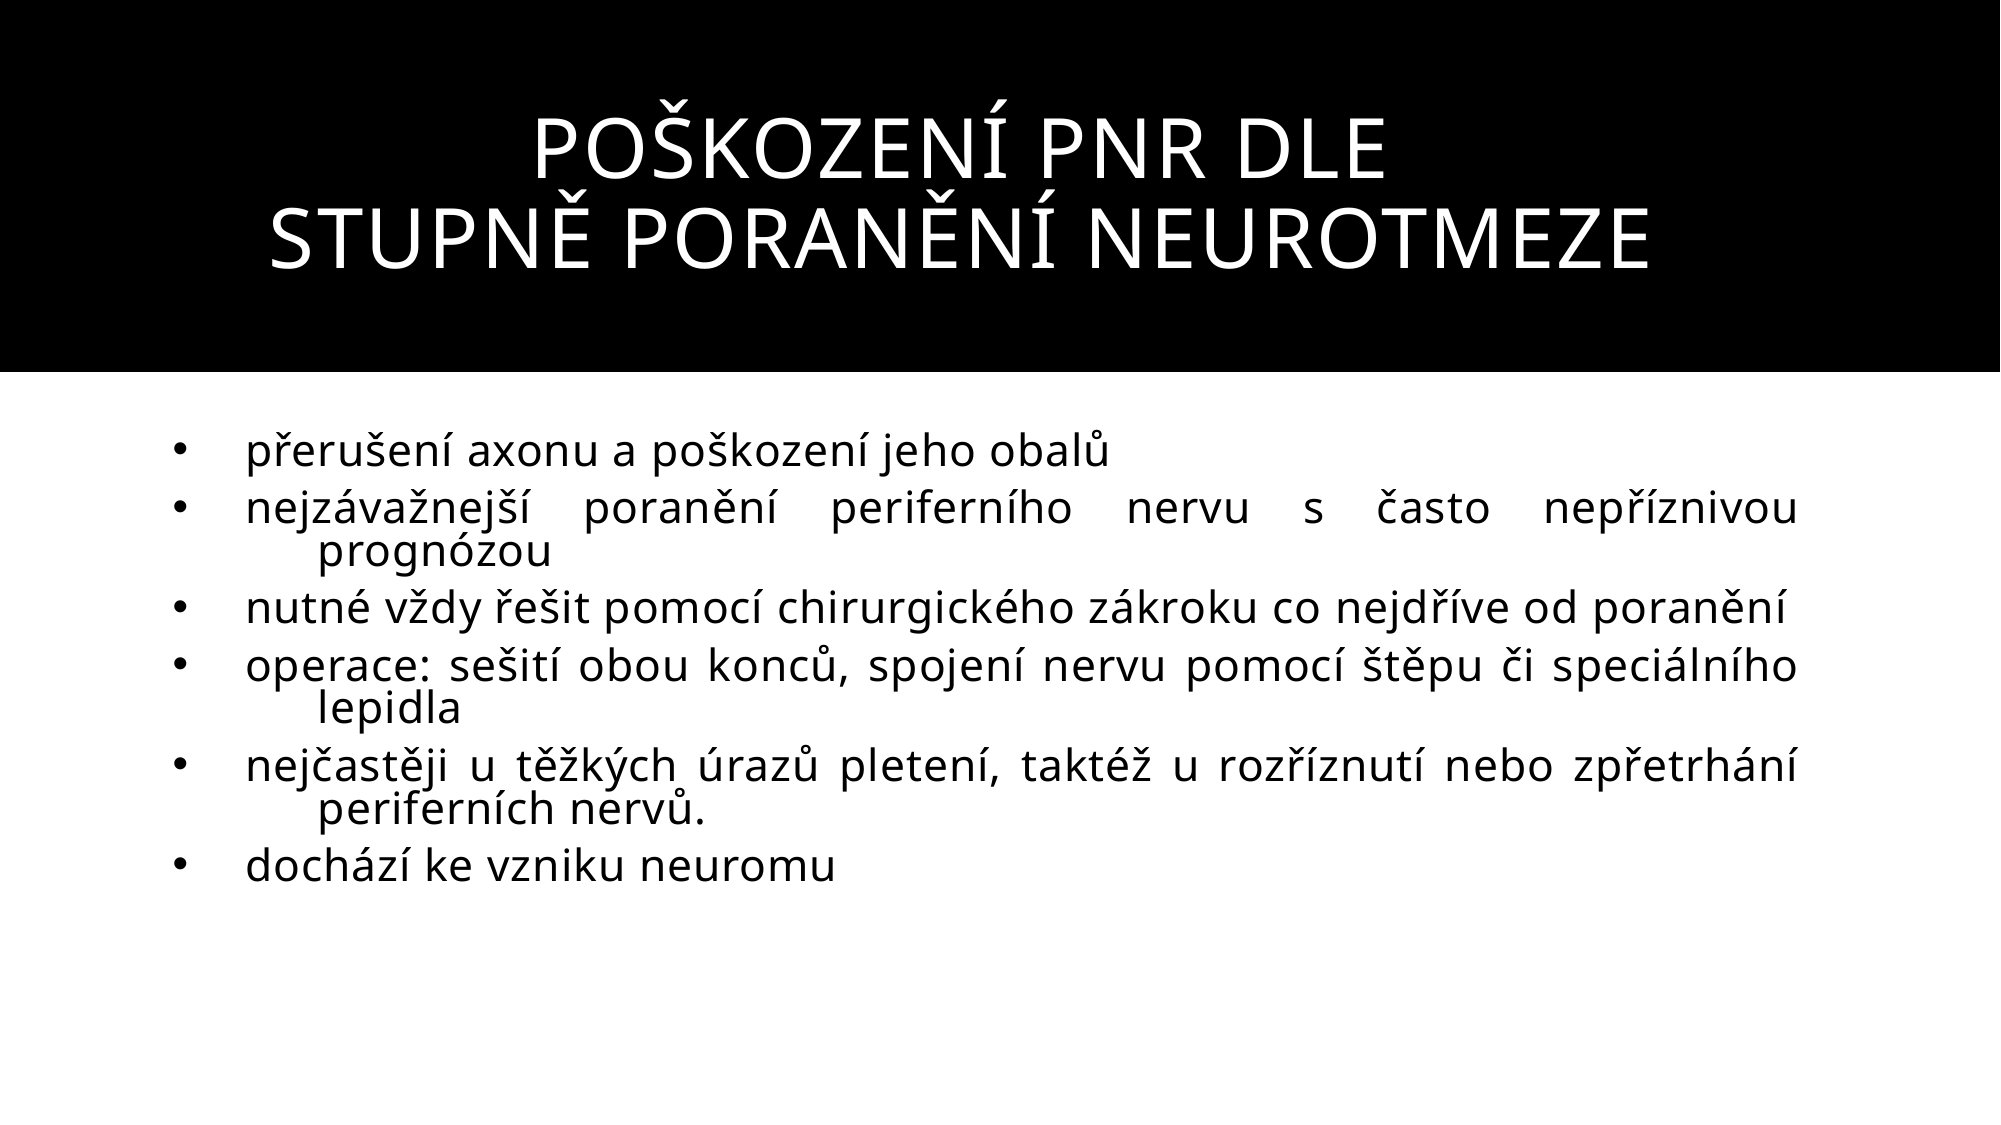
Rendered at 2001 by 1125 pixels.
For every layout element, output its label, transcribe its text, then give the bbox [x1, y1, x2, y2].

title POŠKOZENÍ PNR DLE STUPNĚ PORANĚNÍ neurotmeze [157, 98, 1766, 262]
list přerušení axonu a poškození jeho obalů nejzávažnejší poranění periferního nervu s často nepříznivou prognózou nutné vždy řešit pomocí chirurgického zákroku co nejdříve od poranění operace: sešití obou konců, spojení nervu pomocí štěpu či speciálního lepidla nejčastěji u těžkých úrazů pletení, taktéž u rozříznutí nebo zpřetrhání periferních nervů. dochází ke vzniku neuromu [157, 424, 1819, 945]
